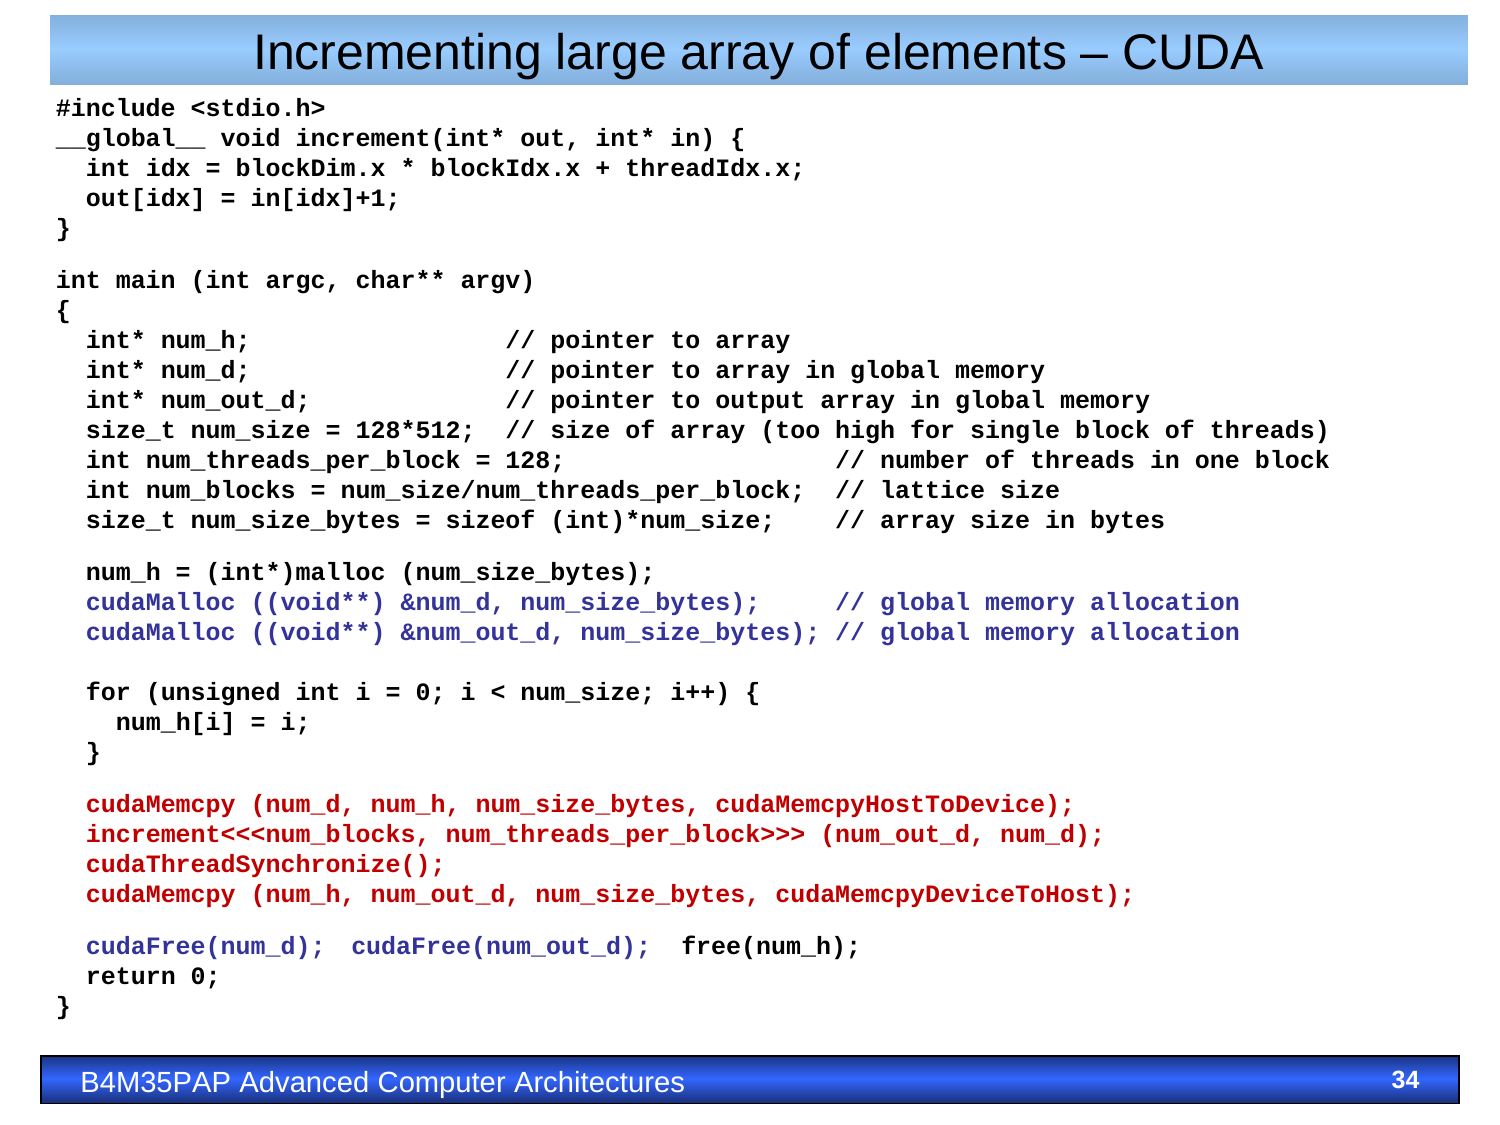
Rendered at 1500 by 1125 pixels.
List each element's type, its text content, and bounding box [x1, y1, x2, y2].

text_box #include <stdio.h> __global__ void increment(int* out, int* in) { int idx = blockDim.x * blockIdx.x + threadIdx.x; out[idx] = in[idx]+1; } int main (int argc, char** argv) { int* num_h; // pointer to array int* num_d; // pointer to array in global memory int* num_out_d; // pointer to output array in global memory size_t num_size = 128*512; // size of array (too high for single block of threads) int num_threads_per_block = 128; // number of threads in one block int num_blocks = num_size/num_threads_per_block; // lattice size size_t num_size_bytes = sizeof (int)*num_size; // array size in bytes num_h = (int*)malloc (num_size_bytes); cudaMalloc ((void**) &num_d, num_size_bytes); // global memory allocation cudaMalloc ((void**) &num_out_d, num_size_bytes); // global memory allocation for (unsigned int i = 0; i < num_size; i++) { num_h[i] = i; } cudaMemcpy (num_d, num_h, num_size_bytes, cudaMemcpyHostToDevice); increment<<<num_blocks, num_threads_per_block>>> (num_out_d, num_d); cudaThreadSynchronize(); cudaMemcpy (num_h, num_out_d, num_size_bytes, cudaMemcpyDeviceToHost); cudaFree(num_d); cudaFree(num_out_d); free(num_h); return 0; } [41, 84, 1436, 1028]
title Incrementing large array of elements – CUDA [50, 15, 1468, 85]
